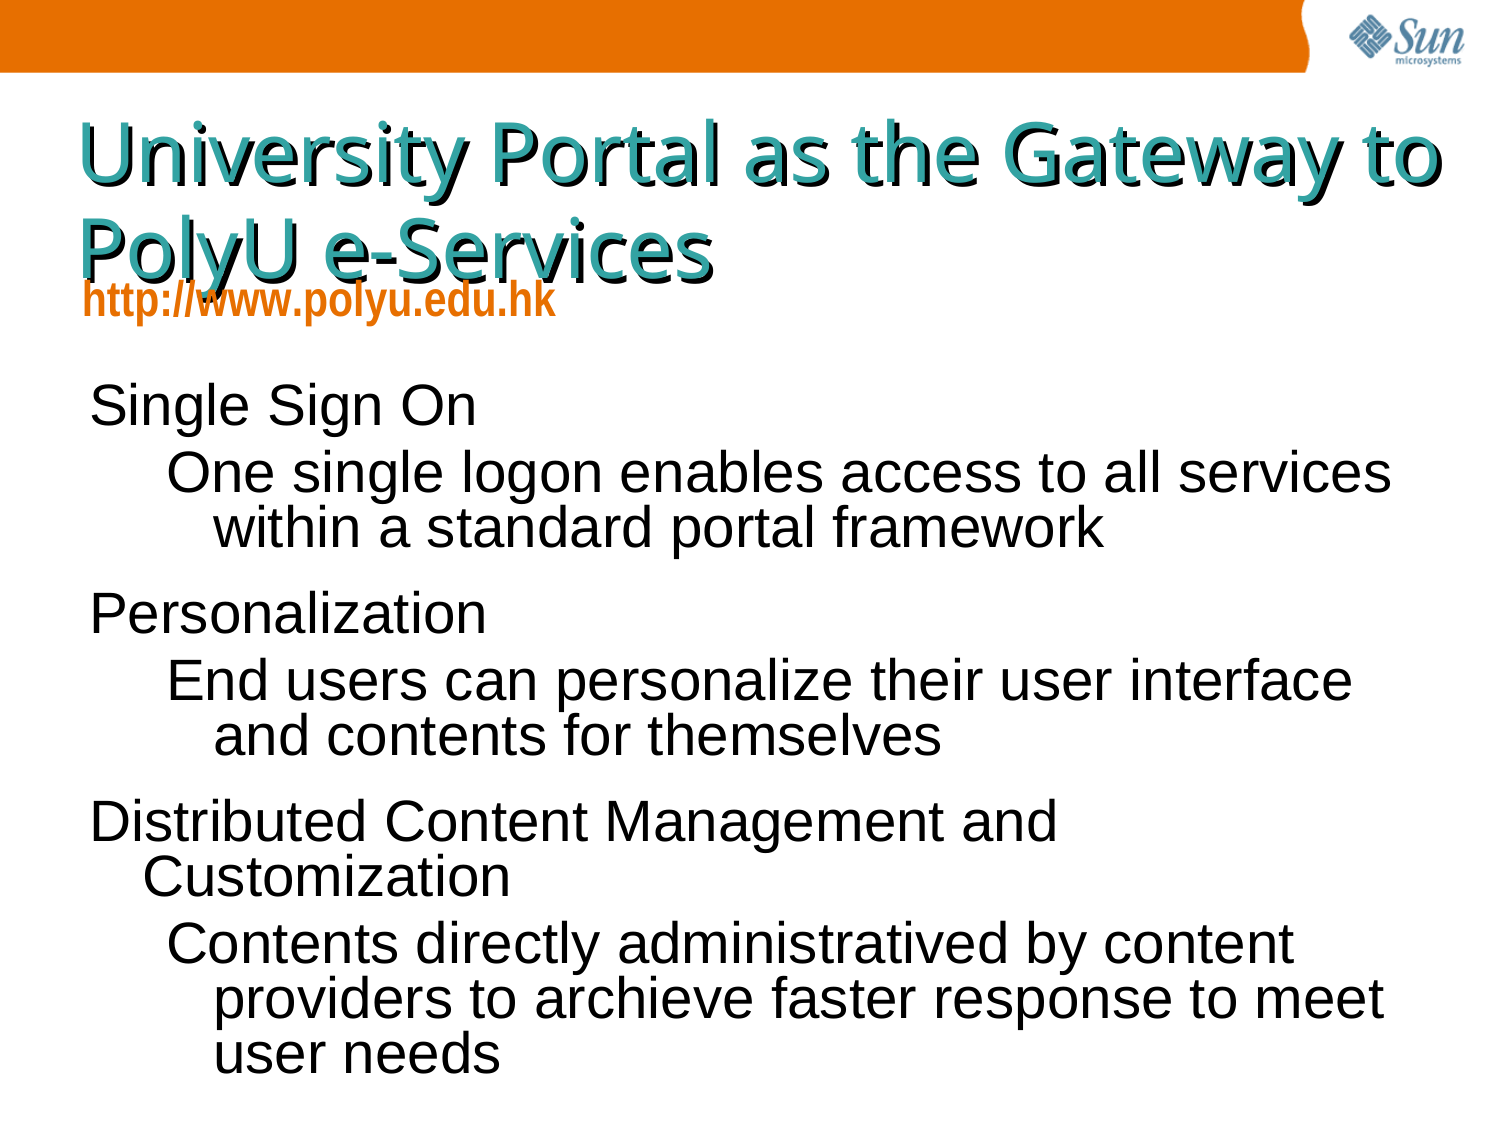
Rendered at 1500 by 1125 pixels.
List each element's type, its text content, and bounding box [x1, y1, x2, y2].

title [27, 69, 1455, 300]
list Single Sign On One single logon enables access to all services within a standard portal framework Personalization End users can personalize their user interface and contents for themselves Distributed Content Management and Customization Contents directly administratived by content providers to archieve faster response to meet user needs [71, 381, 1438, 1112]
title University Portal as the Gateway to PolyU e-Services [75, 104, 1472, 302]
text_box http://www.polyu.edu.hk [81, 277, 1136, 336]
picture [0, 0, 1500, 75]
